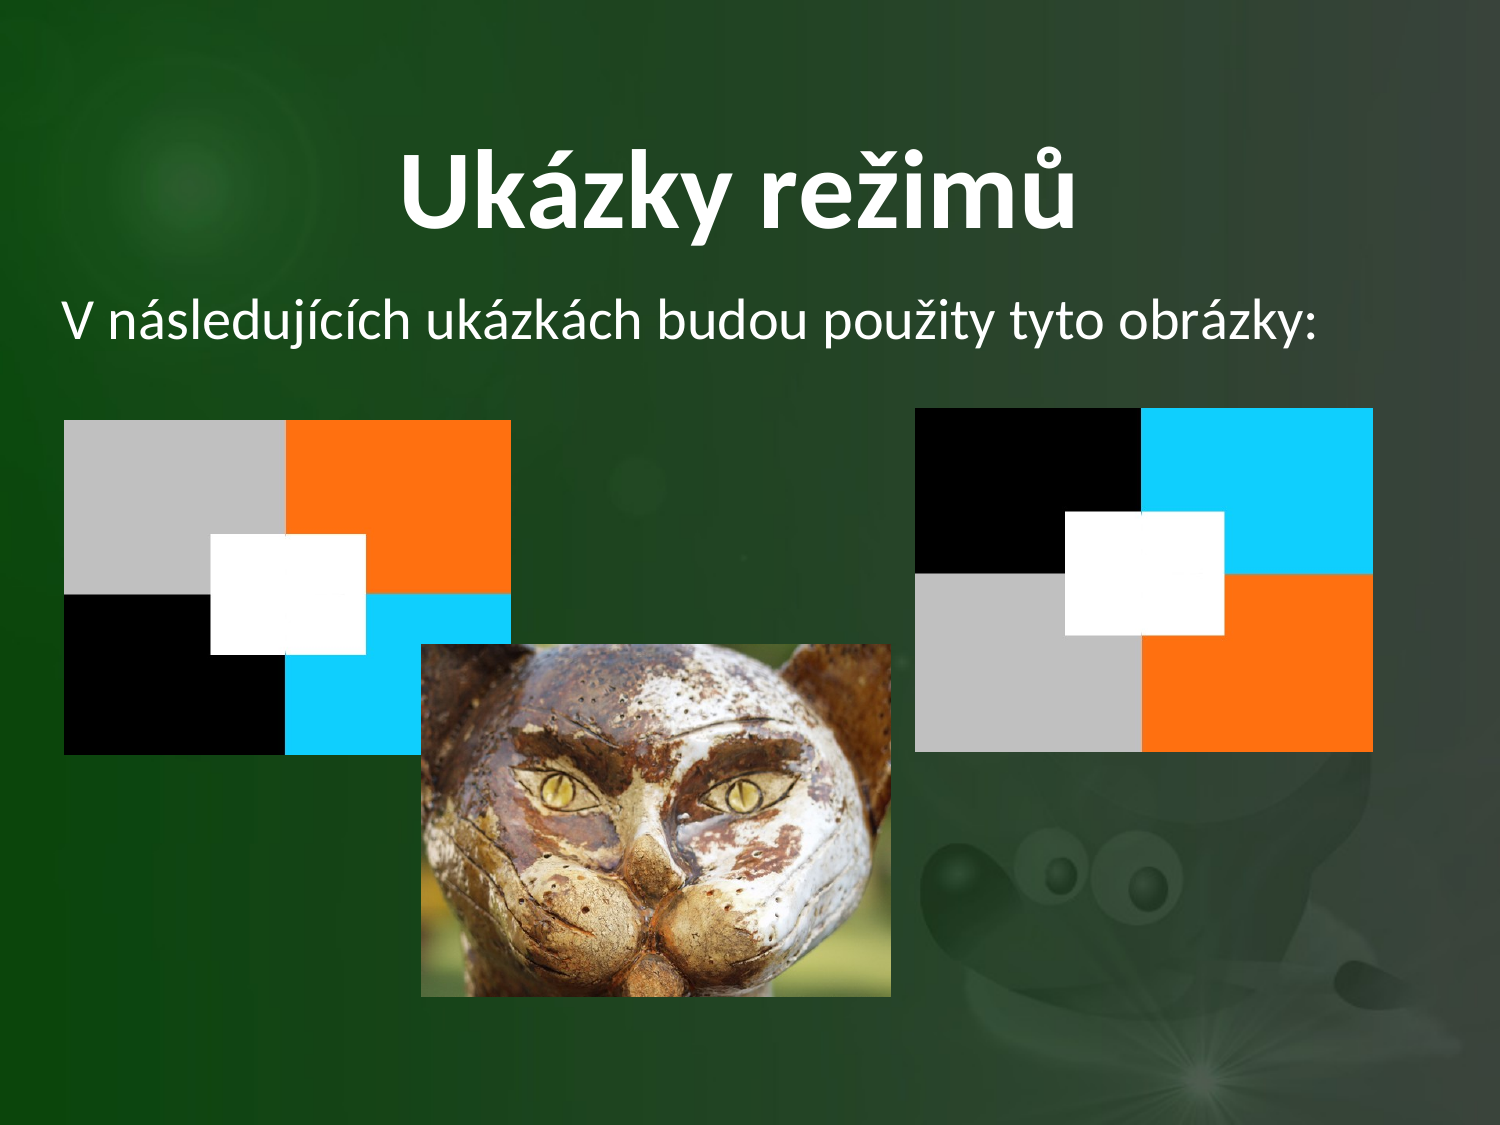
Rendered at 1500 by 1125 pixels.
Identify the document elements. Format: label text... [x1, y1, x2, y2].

text_box V následujících ukázkách budou použity tyto obrázky: [46, 281, 1407, 352]
picture [0, 0, 1500, 1125]
text_box Ukázky režimů [183, 54, 1297, 281]
